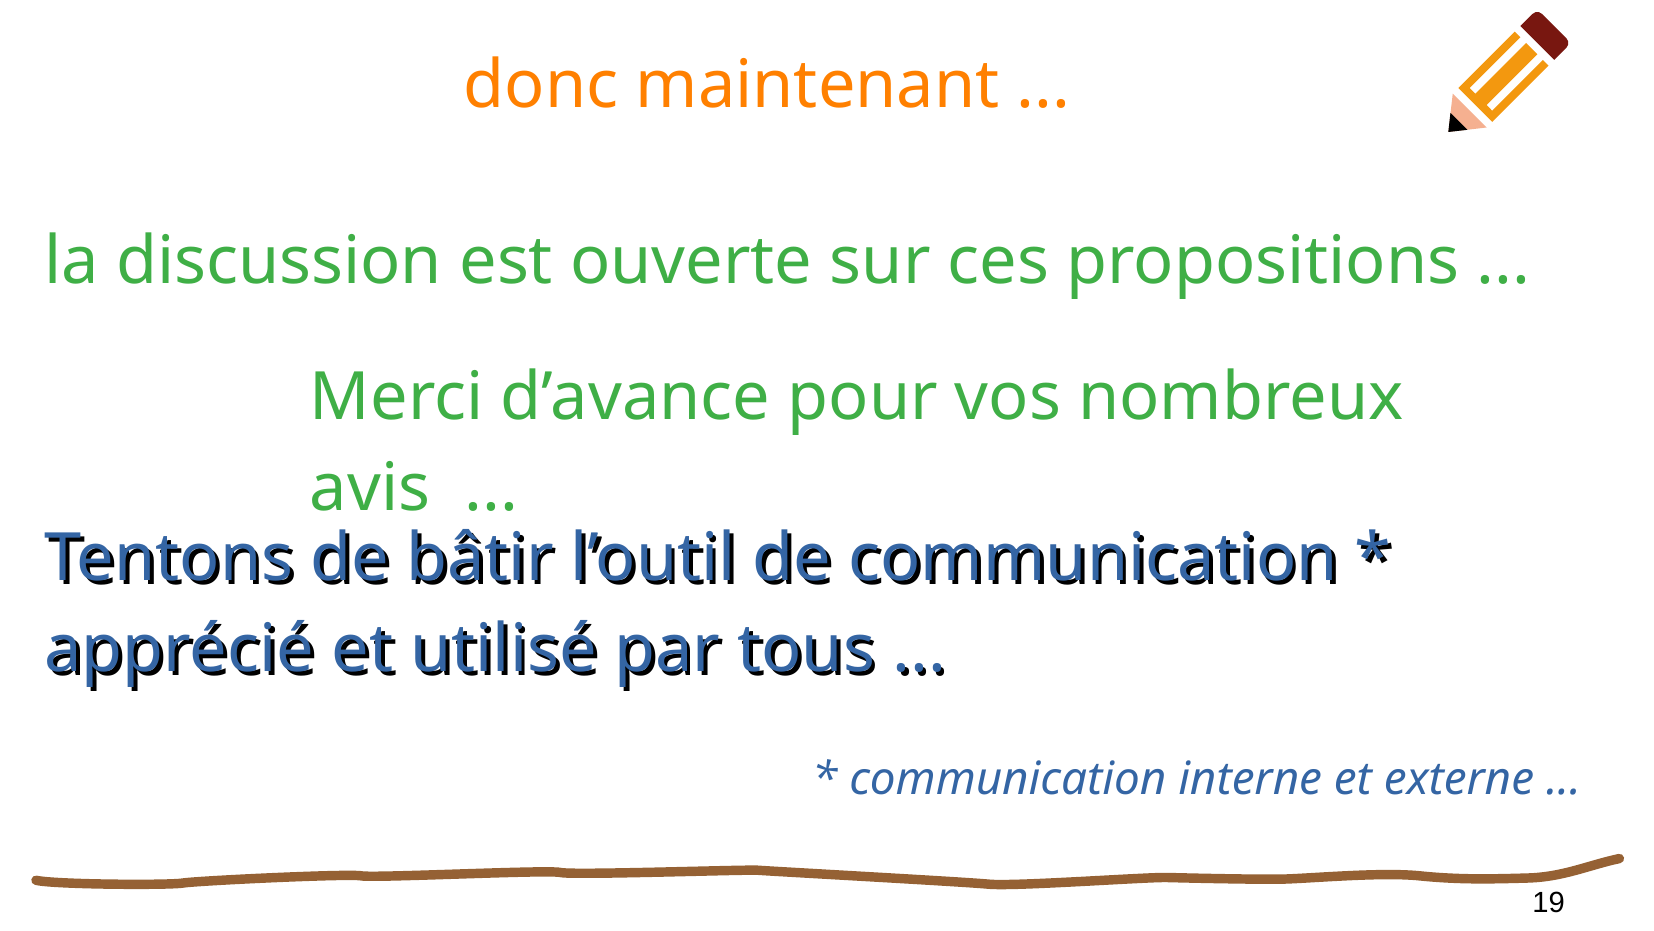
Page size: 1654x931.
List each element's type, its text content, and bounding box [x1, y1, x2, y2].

text_box Merci d’avance pour vos nombreux avis ... [295, 340, 1625, 479]
title donc maintenant ... [88, 29, 1447, 133]
text_box la discussion est ouverte sur ces propositions ... [29, 204, 1625, 343]
text_box Tentons de bâtir l’outil de communication * apprécié et utilisé par tous ... [29, 501, 1654, 706]
text_box * communication interne et externe ... [797, 738, 1625, 827]
